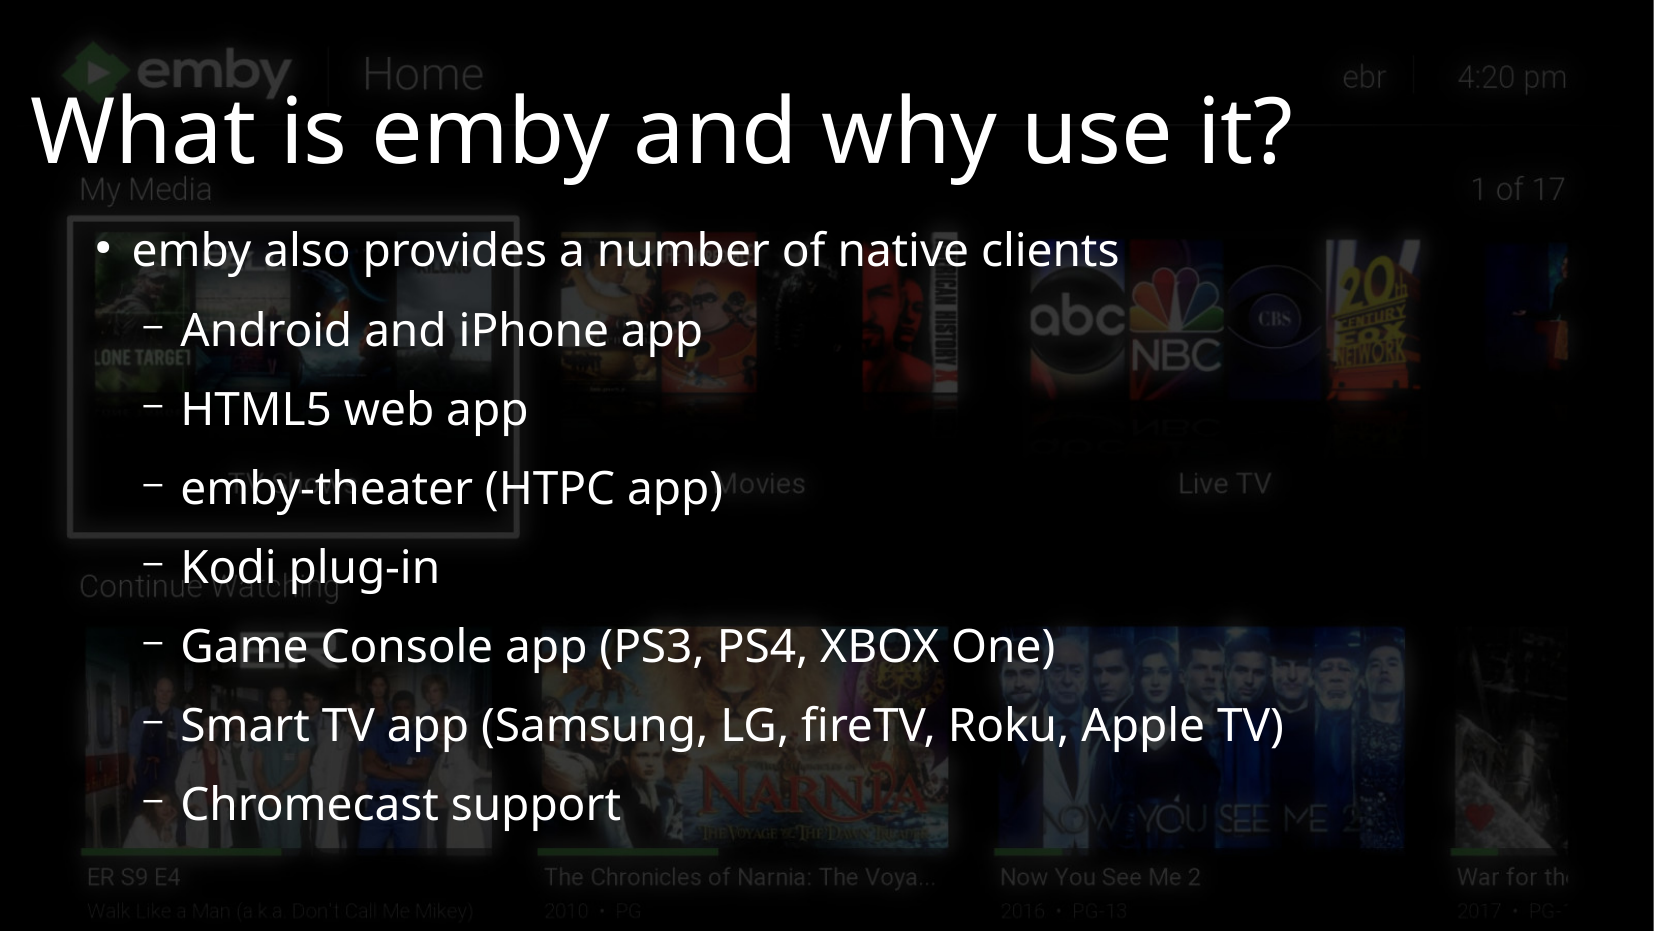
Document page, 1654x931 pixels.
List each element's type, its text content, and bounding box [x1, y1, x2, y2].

title What is emby and why use it? [30, 75, 1595, 182]
picture [0, 0, 1654, 931]
list emby also provides a number of native clients Android and iPhone app HTML5 web app emby-theater (HTPC app) Kodi plug-in Game Console app (PS3, PS4, XBOX One) Smart TV app (Samsung, LG, fireTV, Roku, Apple TV) Chromecast support [82, 217, 1571, 841]
